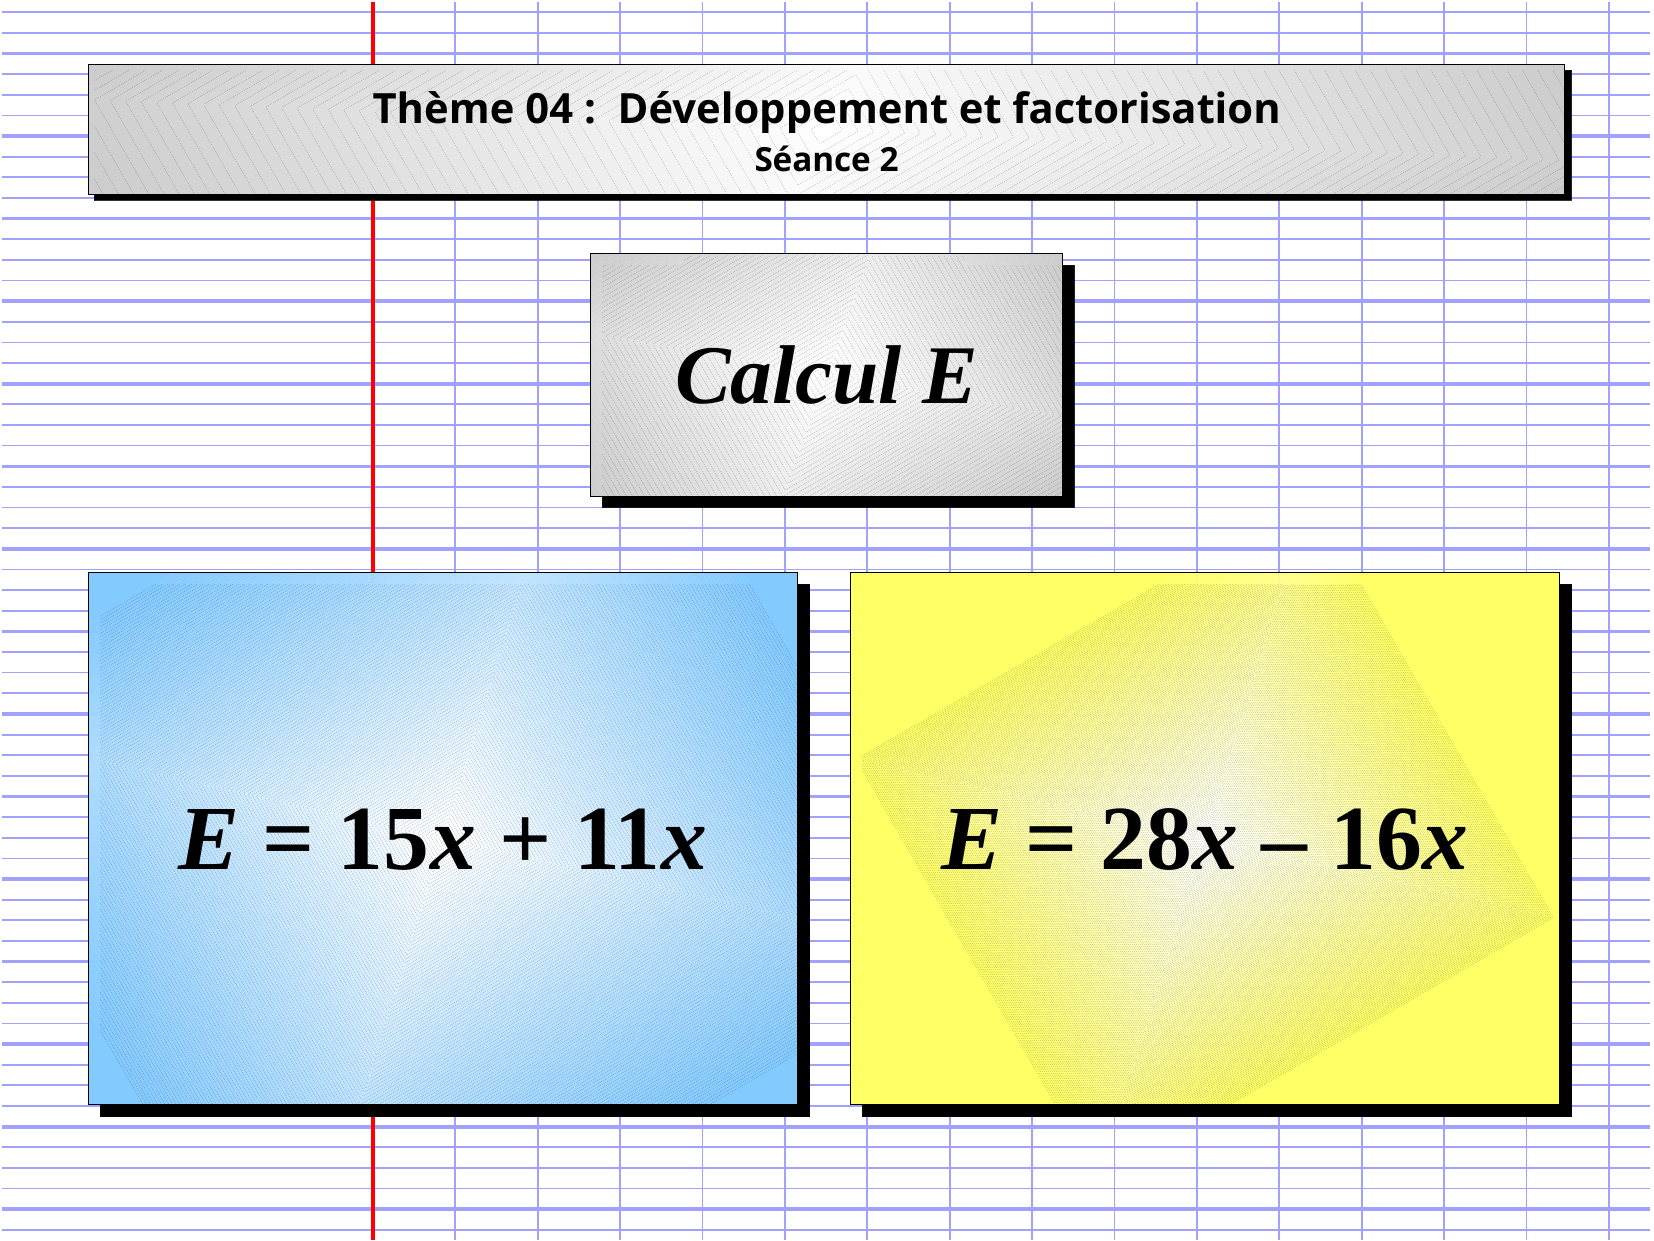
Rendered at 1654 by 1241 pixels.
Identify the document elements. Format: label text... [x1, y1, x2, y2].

text_box Calcul E [590, 253, 1063, 497]
text_box E = 28x – 16x [850, 572, 1560, 1105]
picture [0, 0, 1654, 1241]
text_box E = 15x + 11x [88, 572, 798, 1105]
text_box Thème 04 : Développement et factorisation Séance 2 [88, 64, 1565, 195]
